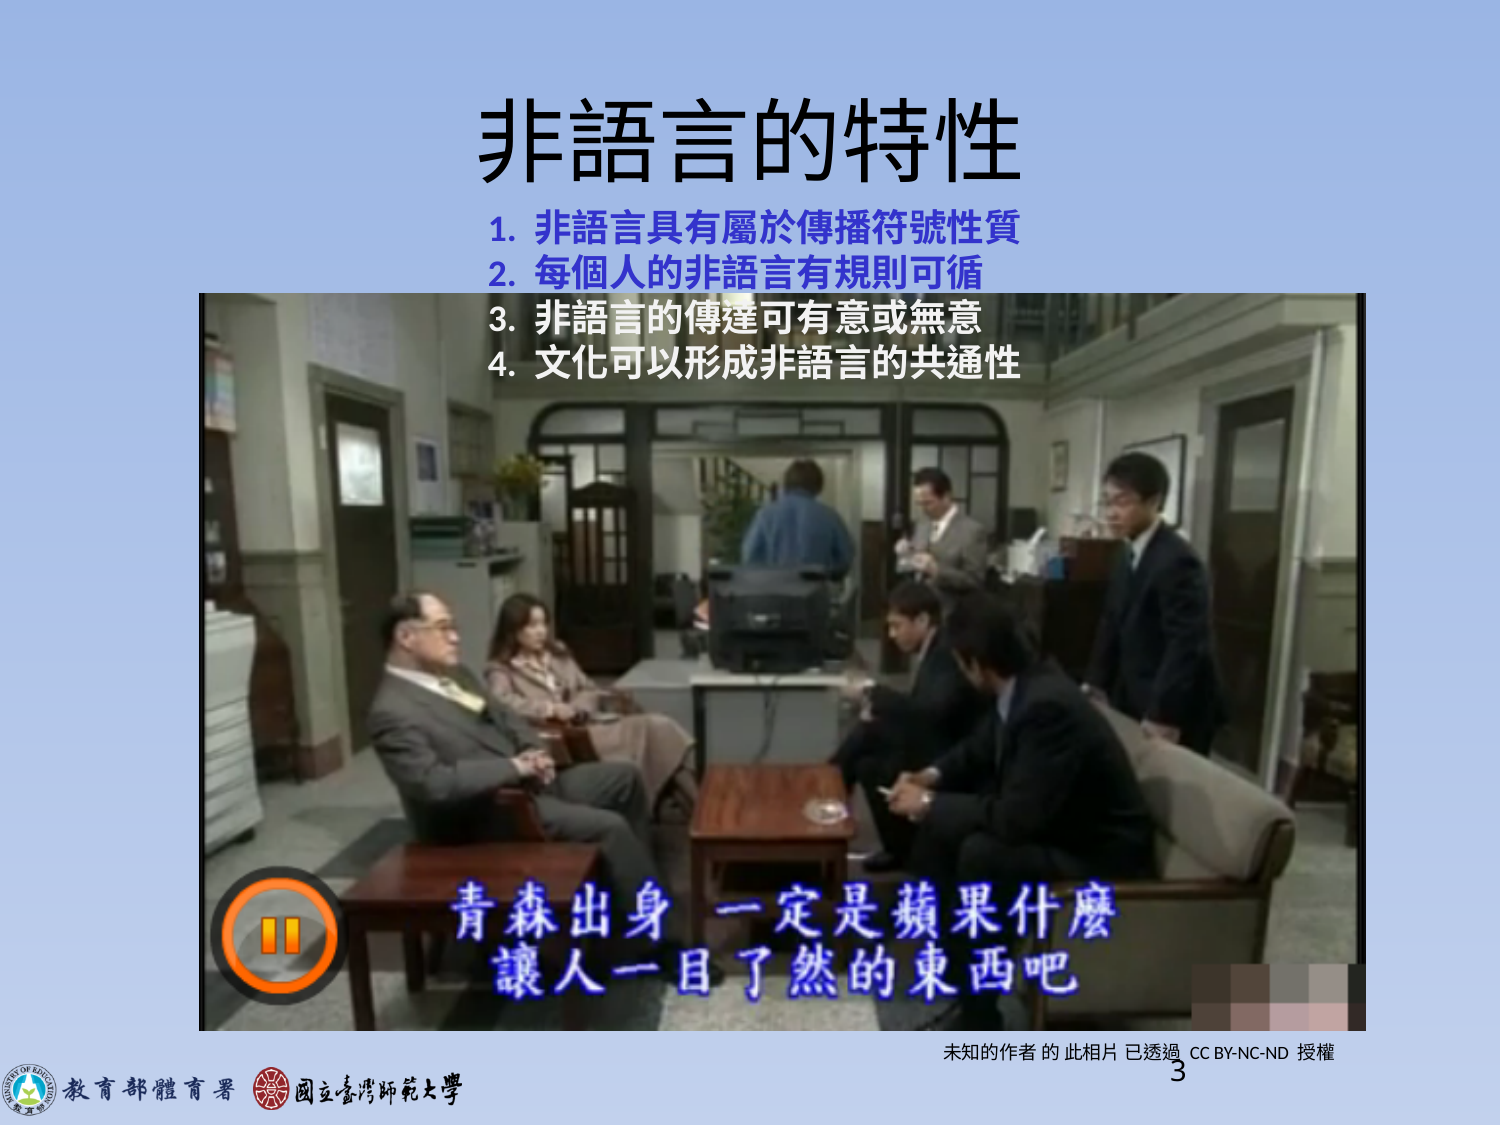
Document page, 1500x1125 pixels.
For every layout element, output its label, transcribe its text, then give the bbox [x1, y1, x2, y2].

text_box [1155, 1071, 1468, 1100]
text_box 1. 非語言具有屬於傳播符號性質 2. 每個人的非語言有規則可循 3. 非語言的傳達可有意或無意 4. 文化可以形成非語言的共通性 [472, 233, 1144, 439]
text_box [1155, 1024, 1468, 1033]
picture [199, 293, 1366, 1031]
text_box 未知的作者 的 此相片 已透過 CC BY-NC-ND 授權 [928, 1033, 1500, 1071]
title 非語言的特性 [75, 45, 1426, 233]
